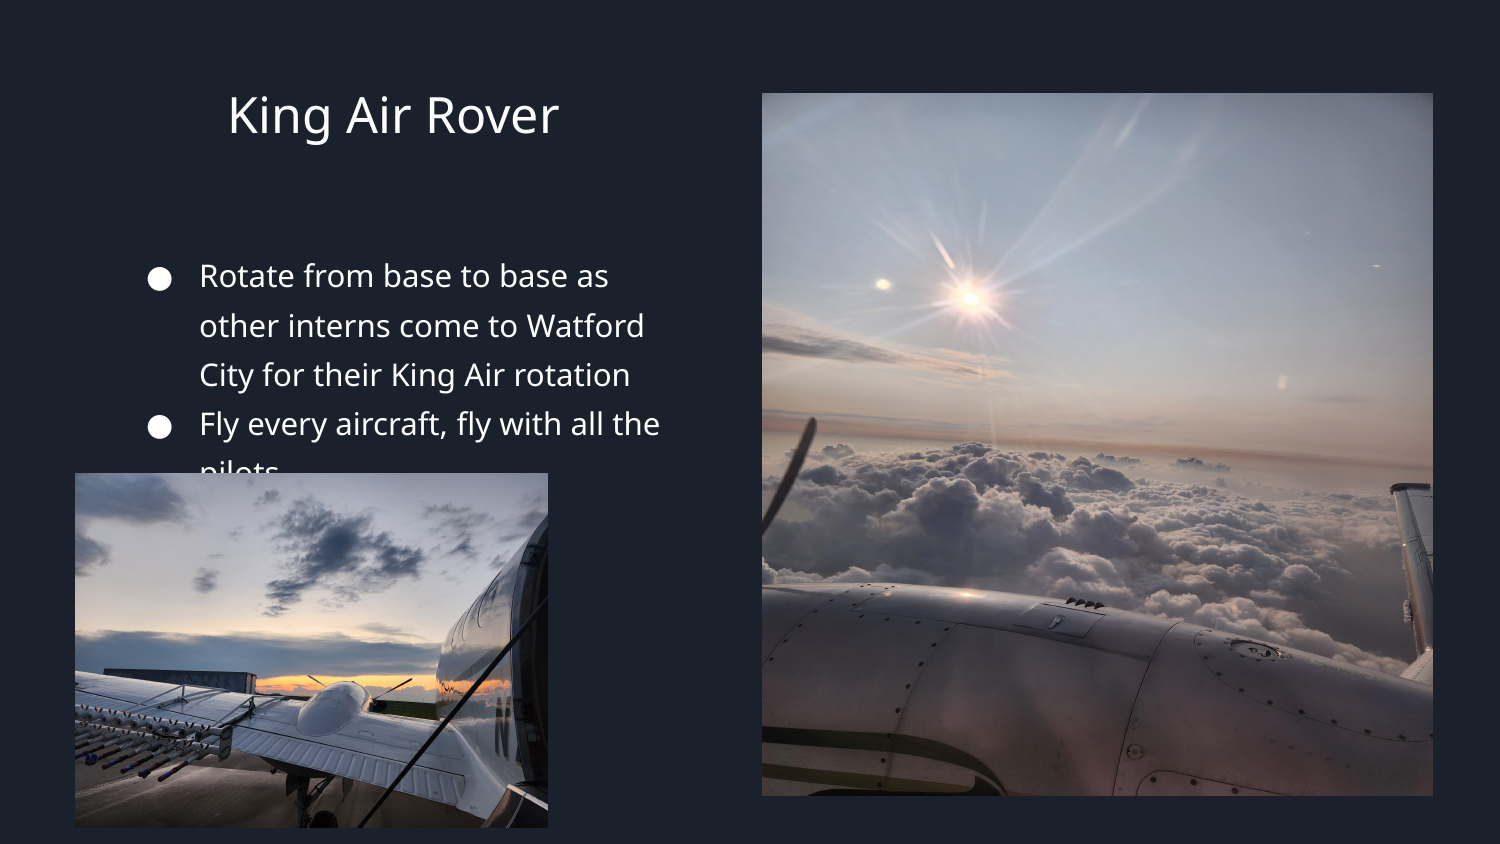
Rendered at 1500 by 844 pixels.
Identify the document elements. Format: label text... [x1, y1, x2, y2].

list Rotate from base to base as other interns come to Watford City for their King Air rotation Fly every aircraft, fly with all the pilots [109, 233, 704, 820]
title King Air Rover [212, 64, 1368, 215]
picture [762, 93, 1433, 796]
picture [75, 473, 548, 828]
